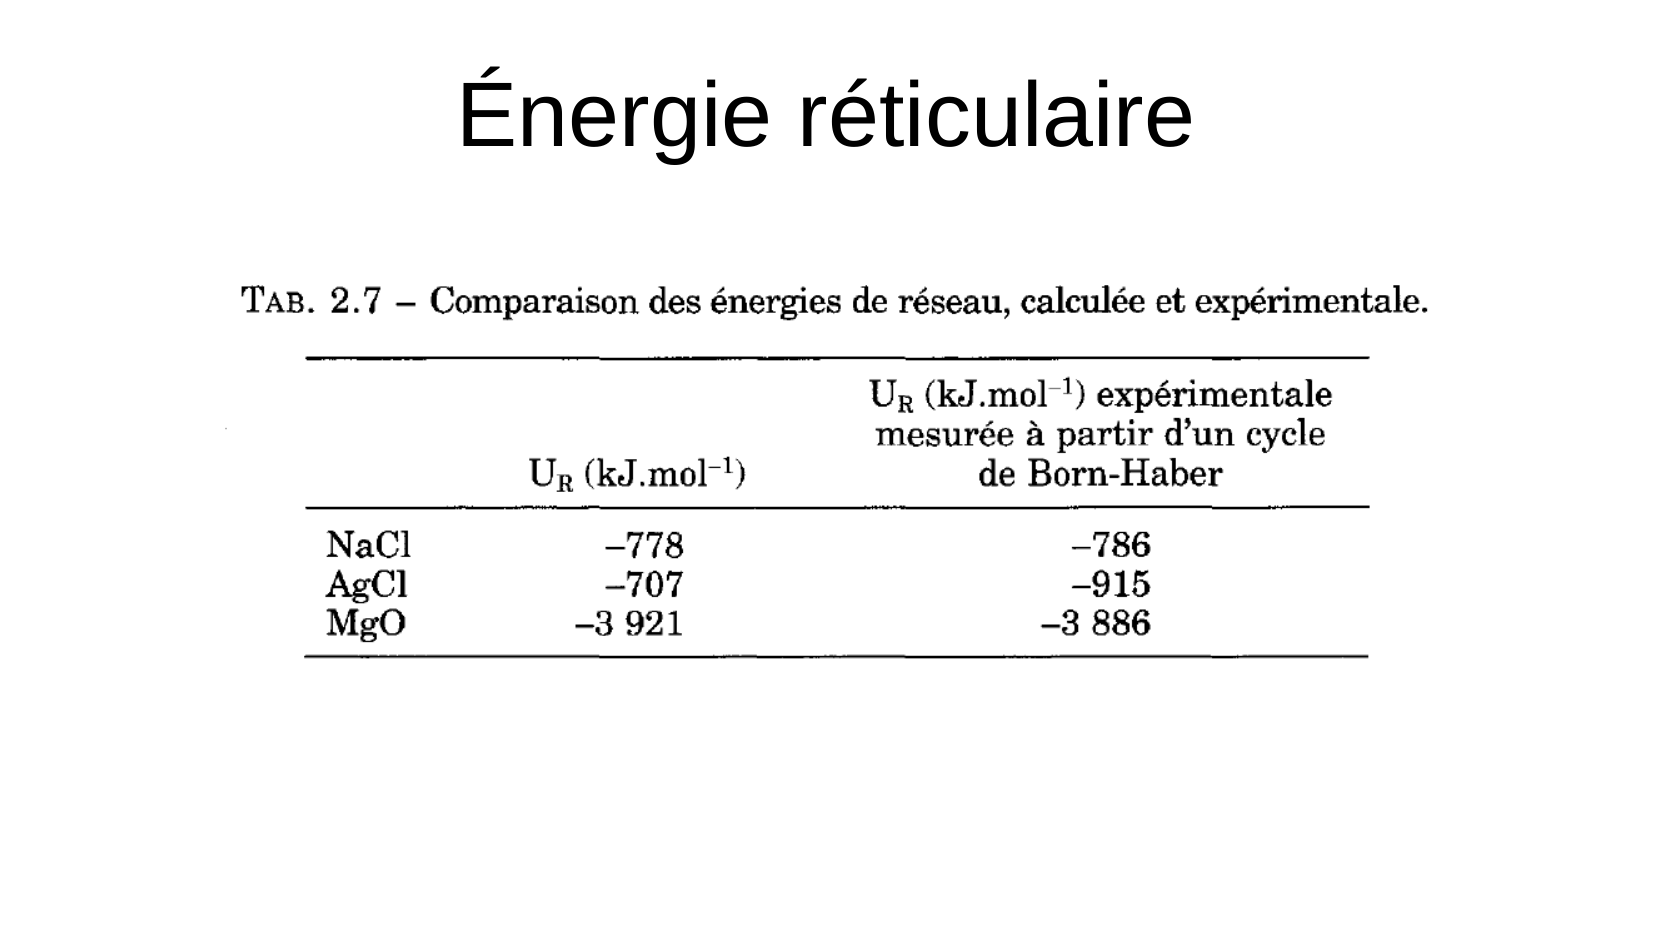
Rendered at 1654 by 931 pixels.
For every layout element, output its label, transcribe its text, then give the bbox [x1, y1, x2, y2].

picture [213, 254, 1451, 681]
title Énergie réticulaire [82, 37, 1571, 193]
